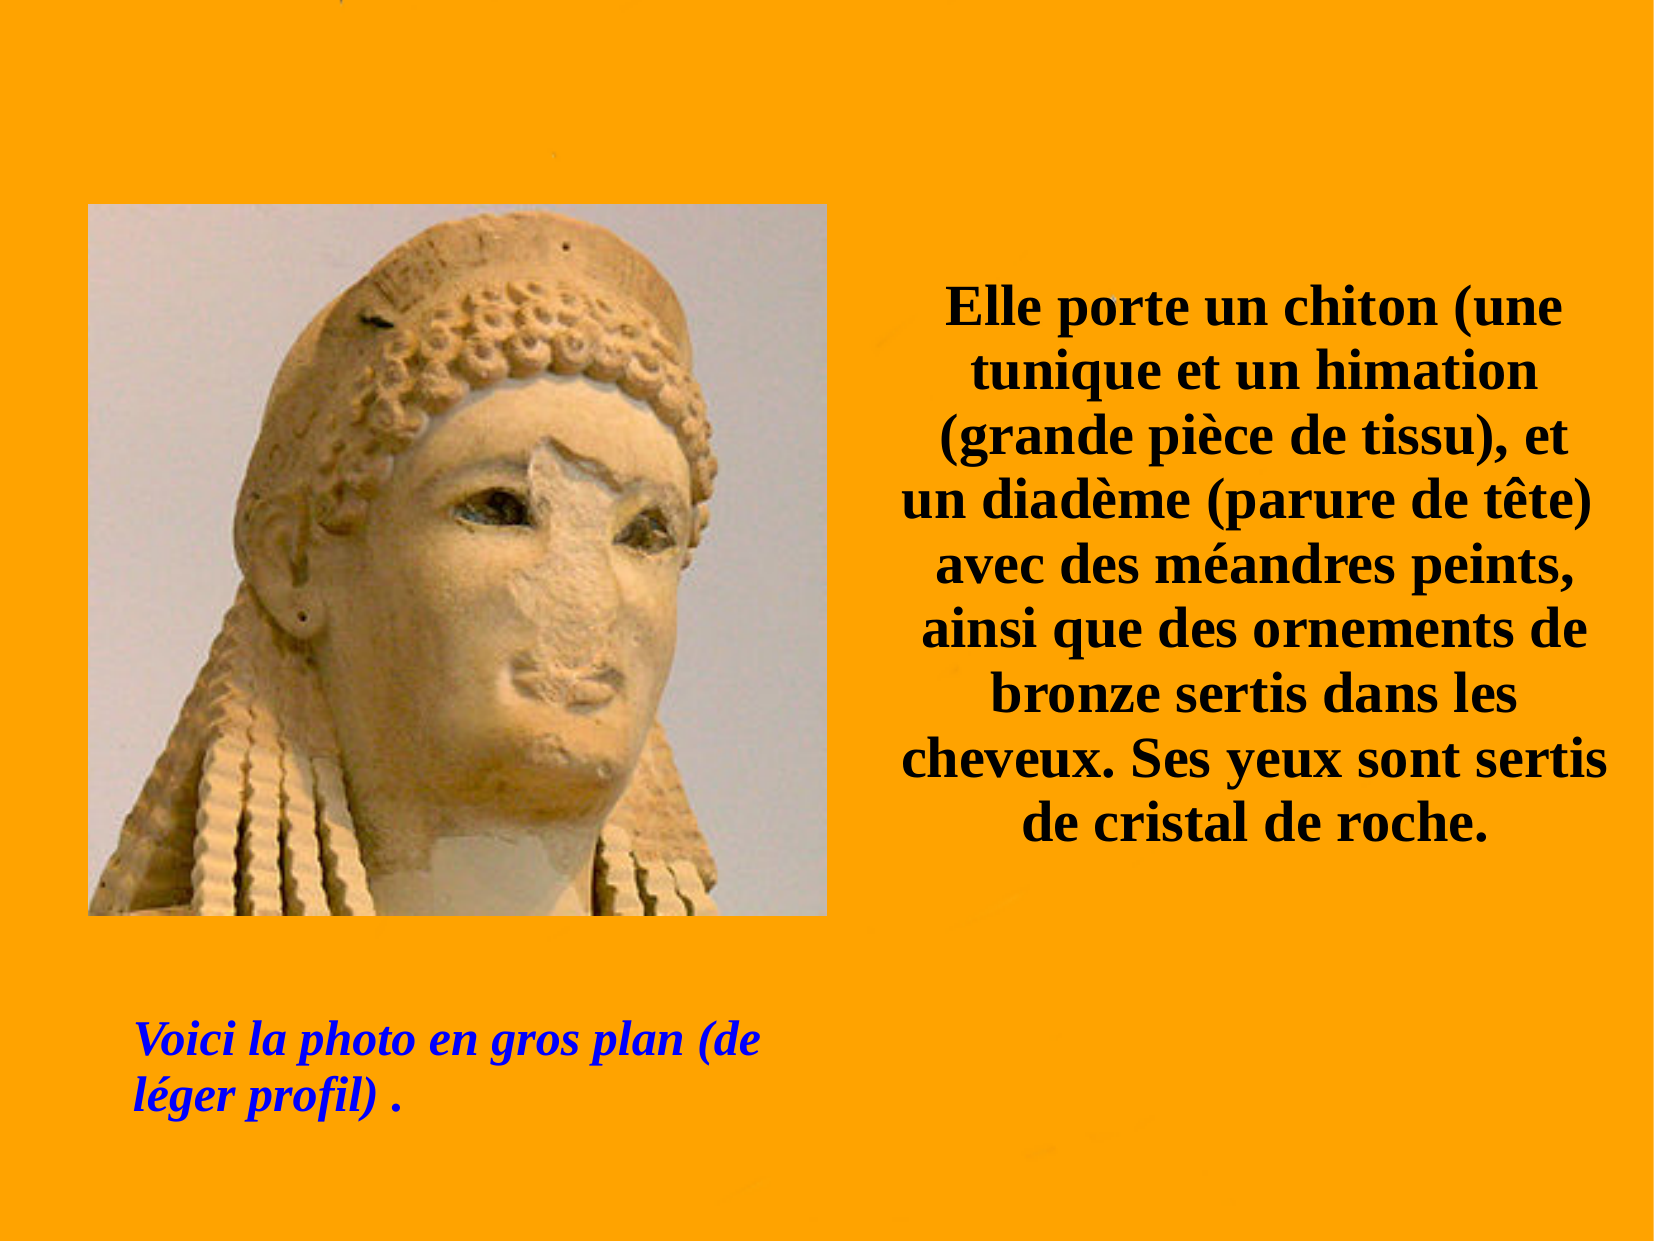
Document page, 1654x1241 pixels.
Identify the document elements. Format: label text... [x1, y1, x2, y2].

picture [0, 0, 1654, 1241]
text_box Elle porte un chiton (une tunique et un himation (grande pièce de tissu), et un diadème (parure de tête) avec des méandres peints, ainsi que des ornements de bronze sertis dans les cheveux. Ses yeux sont sertis de cristal de roche. [885, 265, 1625, 932]
text_box Voici la photo en gros plan (de léger profil) . [118, 1003, 827, 1131]
